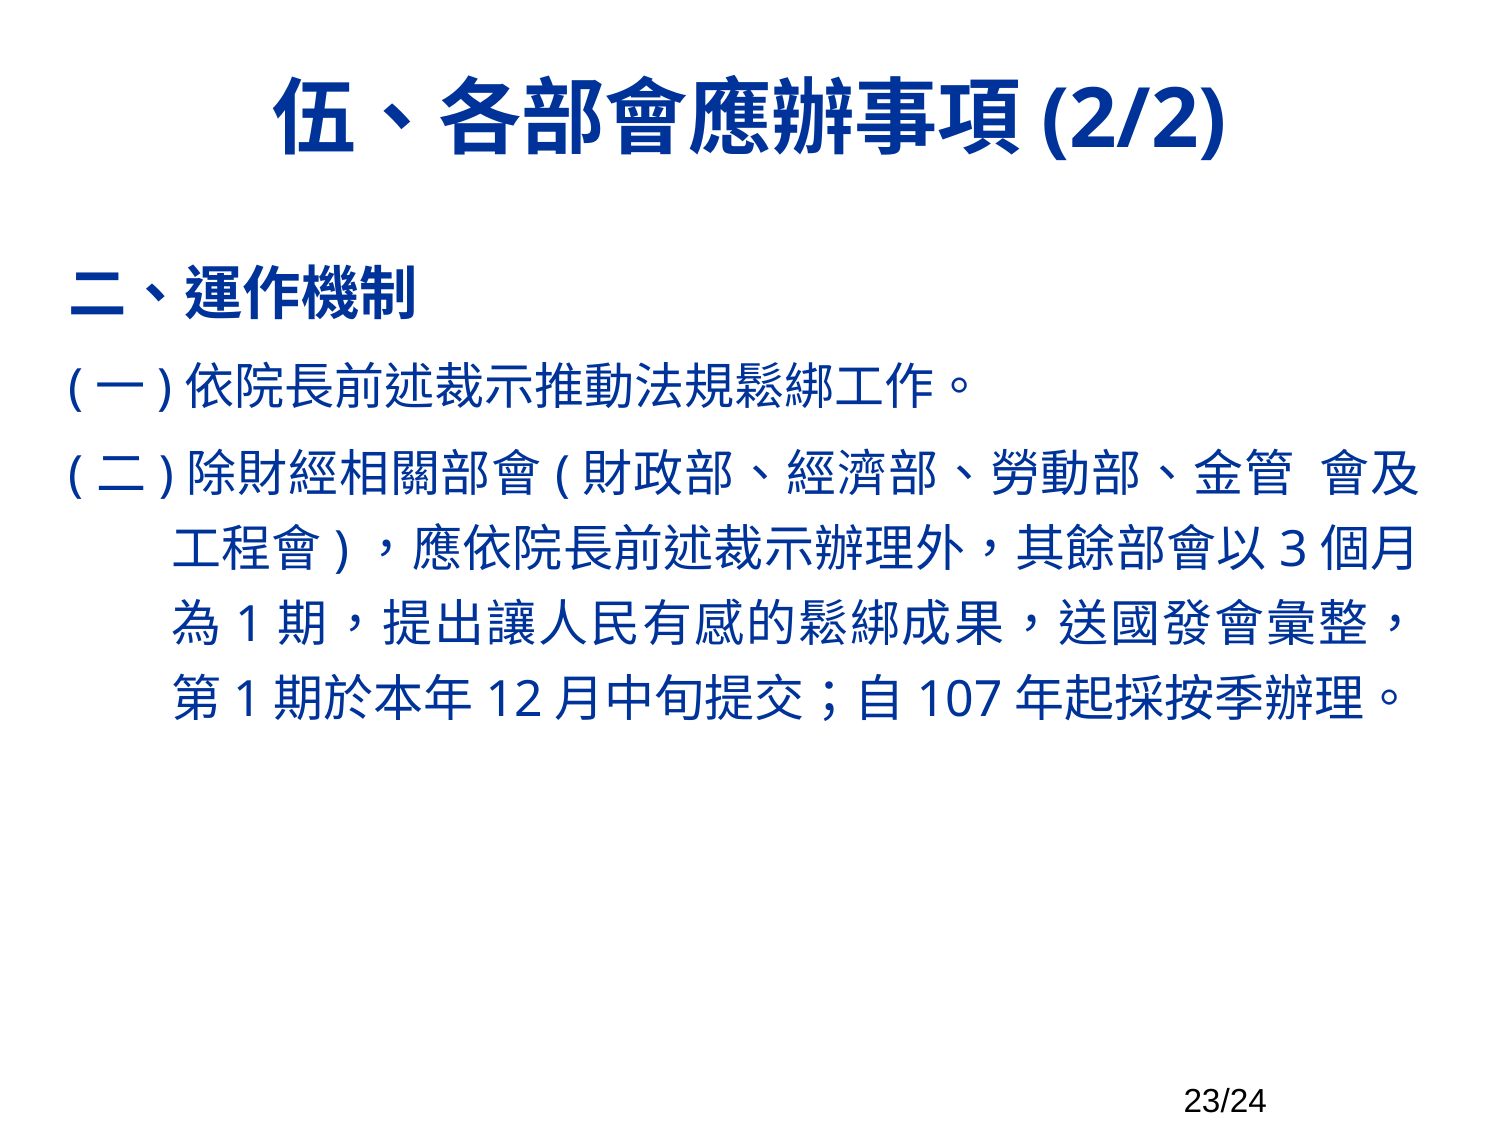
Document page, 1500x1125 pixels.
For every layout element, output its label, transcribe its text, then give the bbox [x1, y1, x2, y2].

text_box 伍、各部會應辦事項(2/2) [0, 33, 1500, 185]
text_box 二、運作機制 (一)依院長前述裁示推動法規鬆綁工作。 (二)除財經相關部會(財政部、經濟部、勞動部、金管 會及工程會)，應依院長前述裁示辦理外，其餘部會以3個月為1期，提出讓人民有感的鬆綁成果，送國發會彙整，第1期於本年12月中旬提交；自107年起採按季辦理。 [53, 231, 1436, 776]
